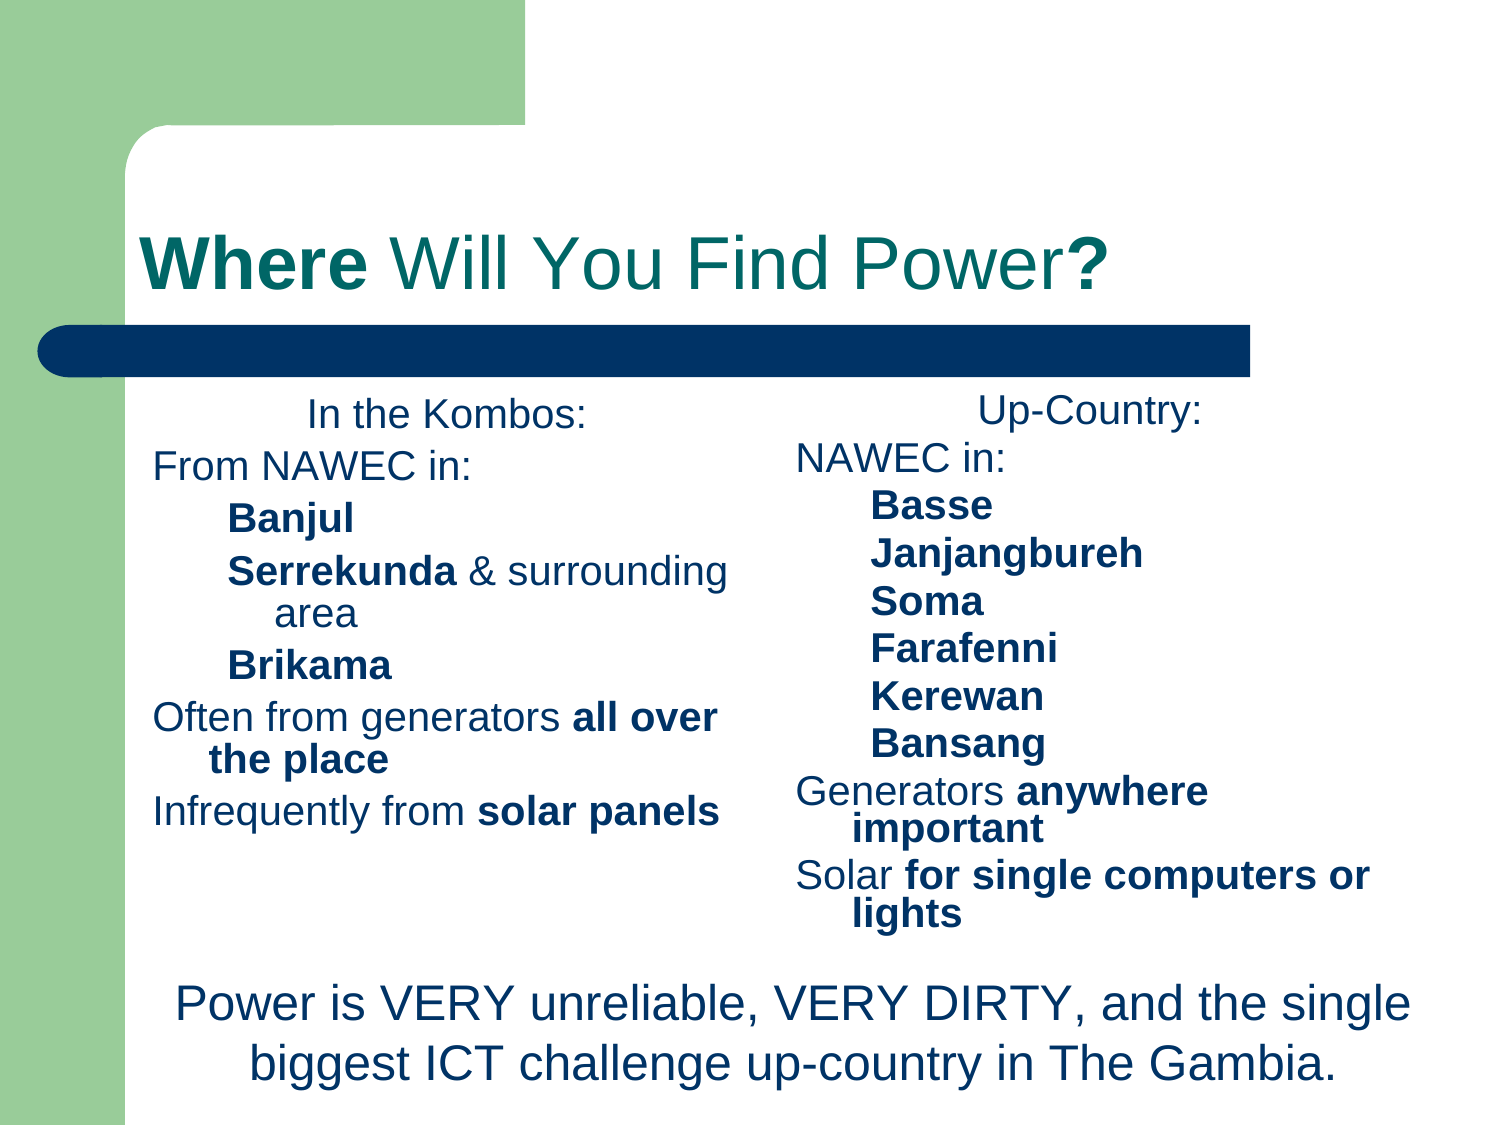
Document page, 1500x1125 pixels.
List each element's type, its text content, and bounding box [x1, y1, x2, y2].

title Where Will You Find Power? [124, 124, 1425, 313]
list Up-Country: NAWEC in: Basse Janjangbureh Soma Farafenni Kerewan Bansang Generators anywhere important Solar for single computers or lights [780, 387, 1400, 962]
text_box Power is VERY unreliable, VERY DIRTY, and the single biggest ICT challenge up-country in The Gambia. [137, 962, 1450, 1098]
list In the Kombos: From NAWEC in: Banjul Serrekunda & surrounding area Brikama Often from generators all over the place Infrequently from solar panels [137, 387, 757, 962]
